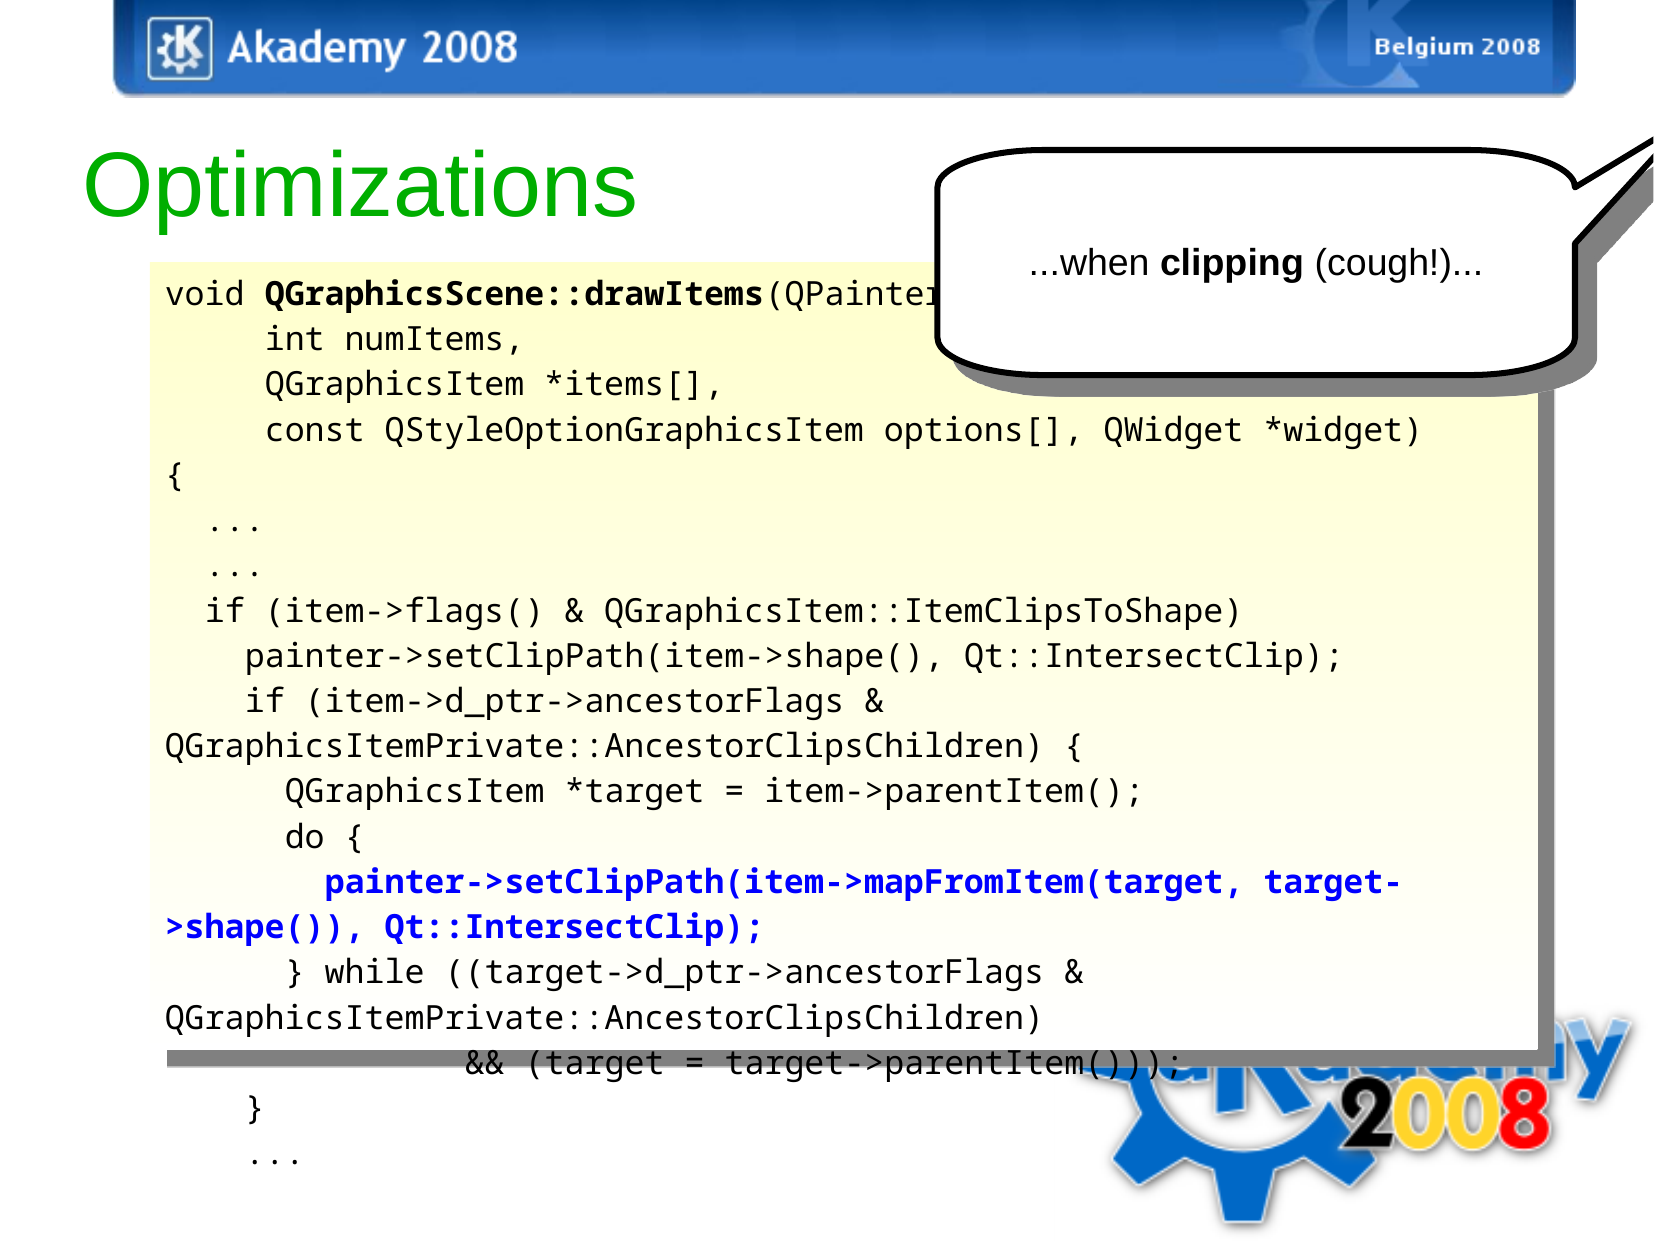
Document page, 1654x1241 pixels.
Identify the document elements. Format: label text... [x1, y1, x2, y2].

text_box [1565, 297, 1654, 355]
text_box [265, 297, 948, 355]
text_box void QGraphicsScene::drawItems(QPainter *painter, int numItems, QGraphicsItem *items[], const QStyleOptionGraphicsItem options[], QWidget *widget) { ... ... if (item->flags() & QGraphicsItem::ItemClipsToShape) painter->setClipPath(item->shape(), Qt::IntersectClip); if (item->d_ptr->ancestorFlags & QGraphicsItemPrivate::AncestorClipsChildren) { QGraphicsItem *target = item->parentItem(); do { painter->setClipPath(item->mapFromItem(target, target->shape()), Qt::IntersectClip); } while ((target->d_ptr->ancestorFlags & QGraphicsItemPrivate::AncestorClipsChildren) && (target = target->parentItem())); } ... [150, 262, 1538, 1071]
title Optimizations [82, 112, 1571, 257]
text_box ...when clipping (cough!)... [937, 139, 1654, 376]
picture [1053, 913, 1654, 1241]
picture [112, 0, 1576, 98]
